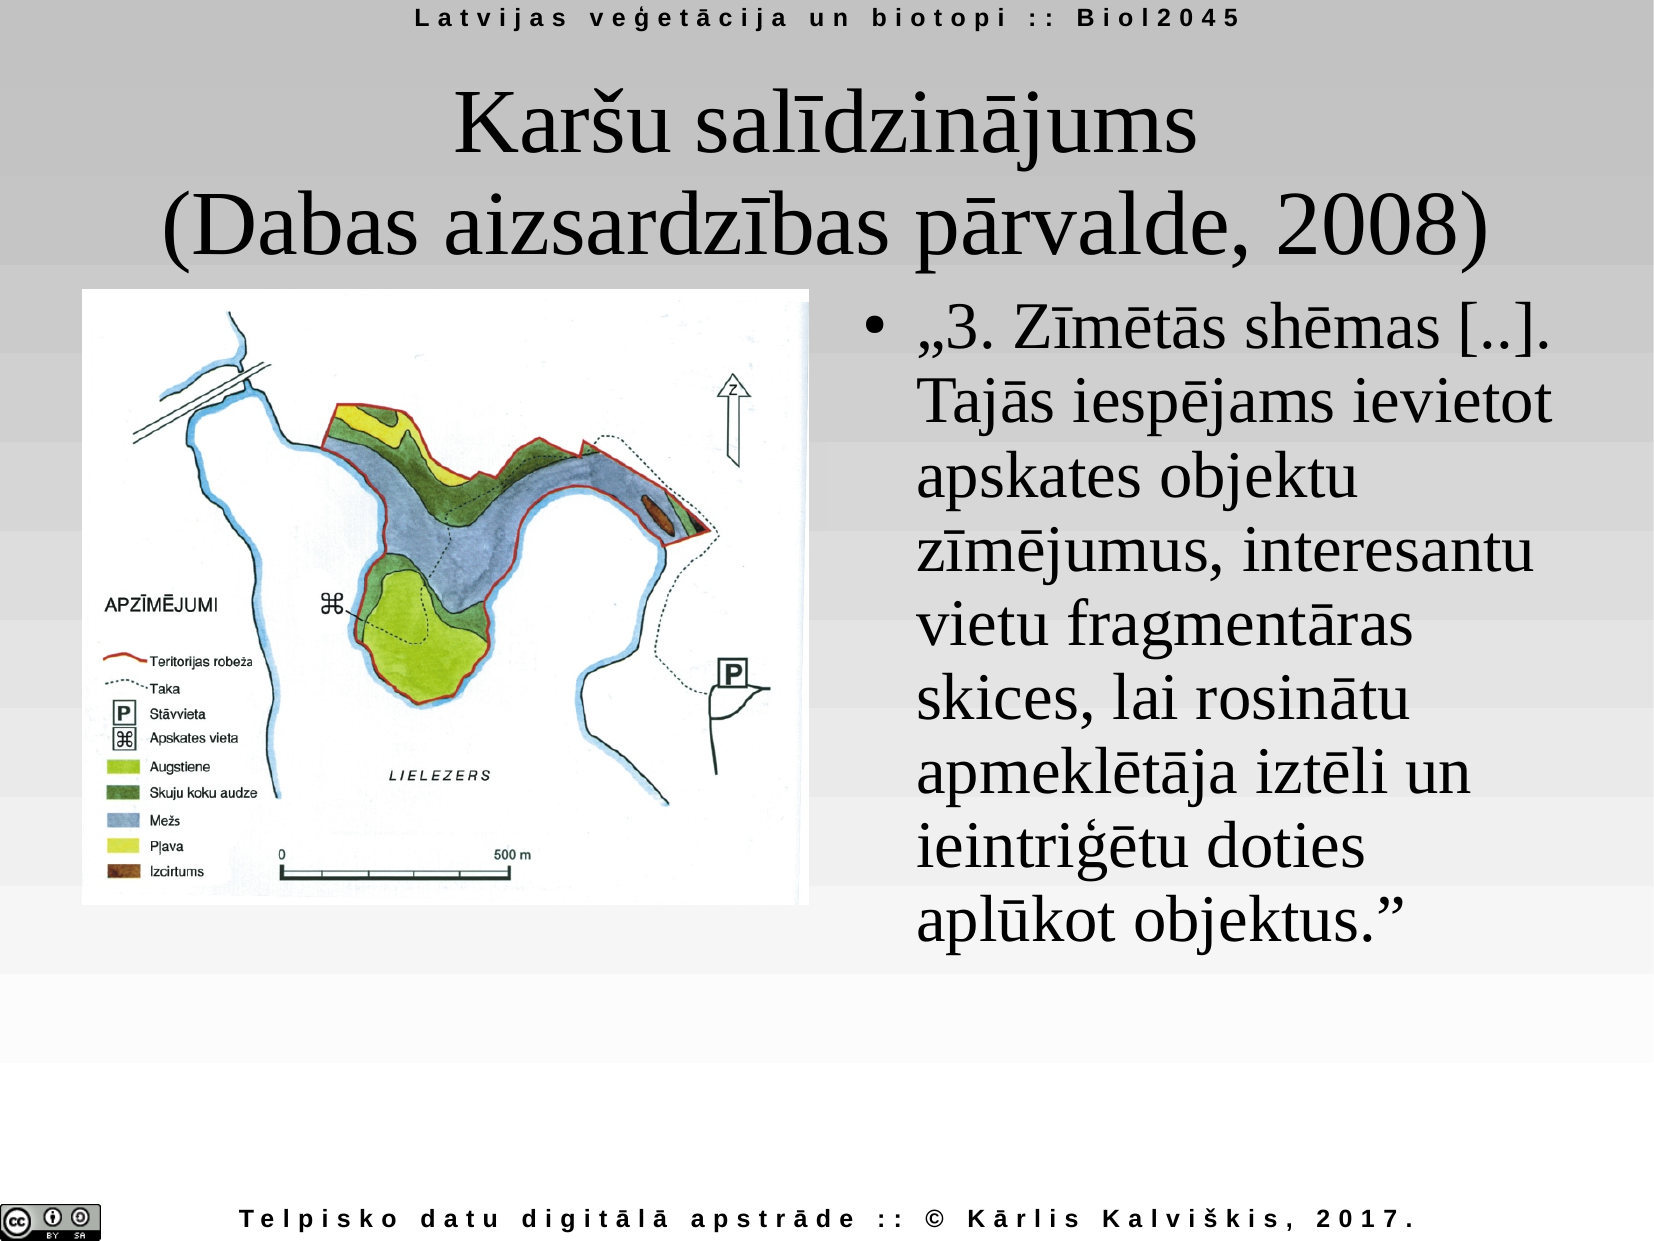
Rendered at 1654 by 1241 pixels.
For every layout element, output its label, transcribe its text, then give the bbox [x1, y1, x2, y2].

list „3. Zīmētās shēmas [..]. Tajās iespējams ievietot apskates objektu zīmējumus, interesantu vietu fragmentāras skices, lai rosinātu apmeklētāja iztēli un ieintriģētu doties aplūkot objektus.” [845, 289, 1572, 1113]
picture [0, 0, 1654, 1241]
title Karšu salīdzinājums (Dabas aizsardzības pārvalde, 2008) [29, 49, 1625, 296]
